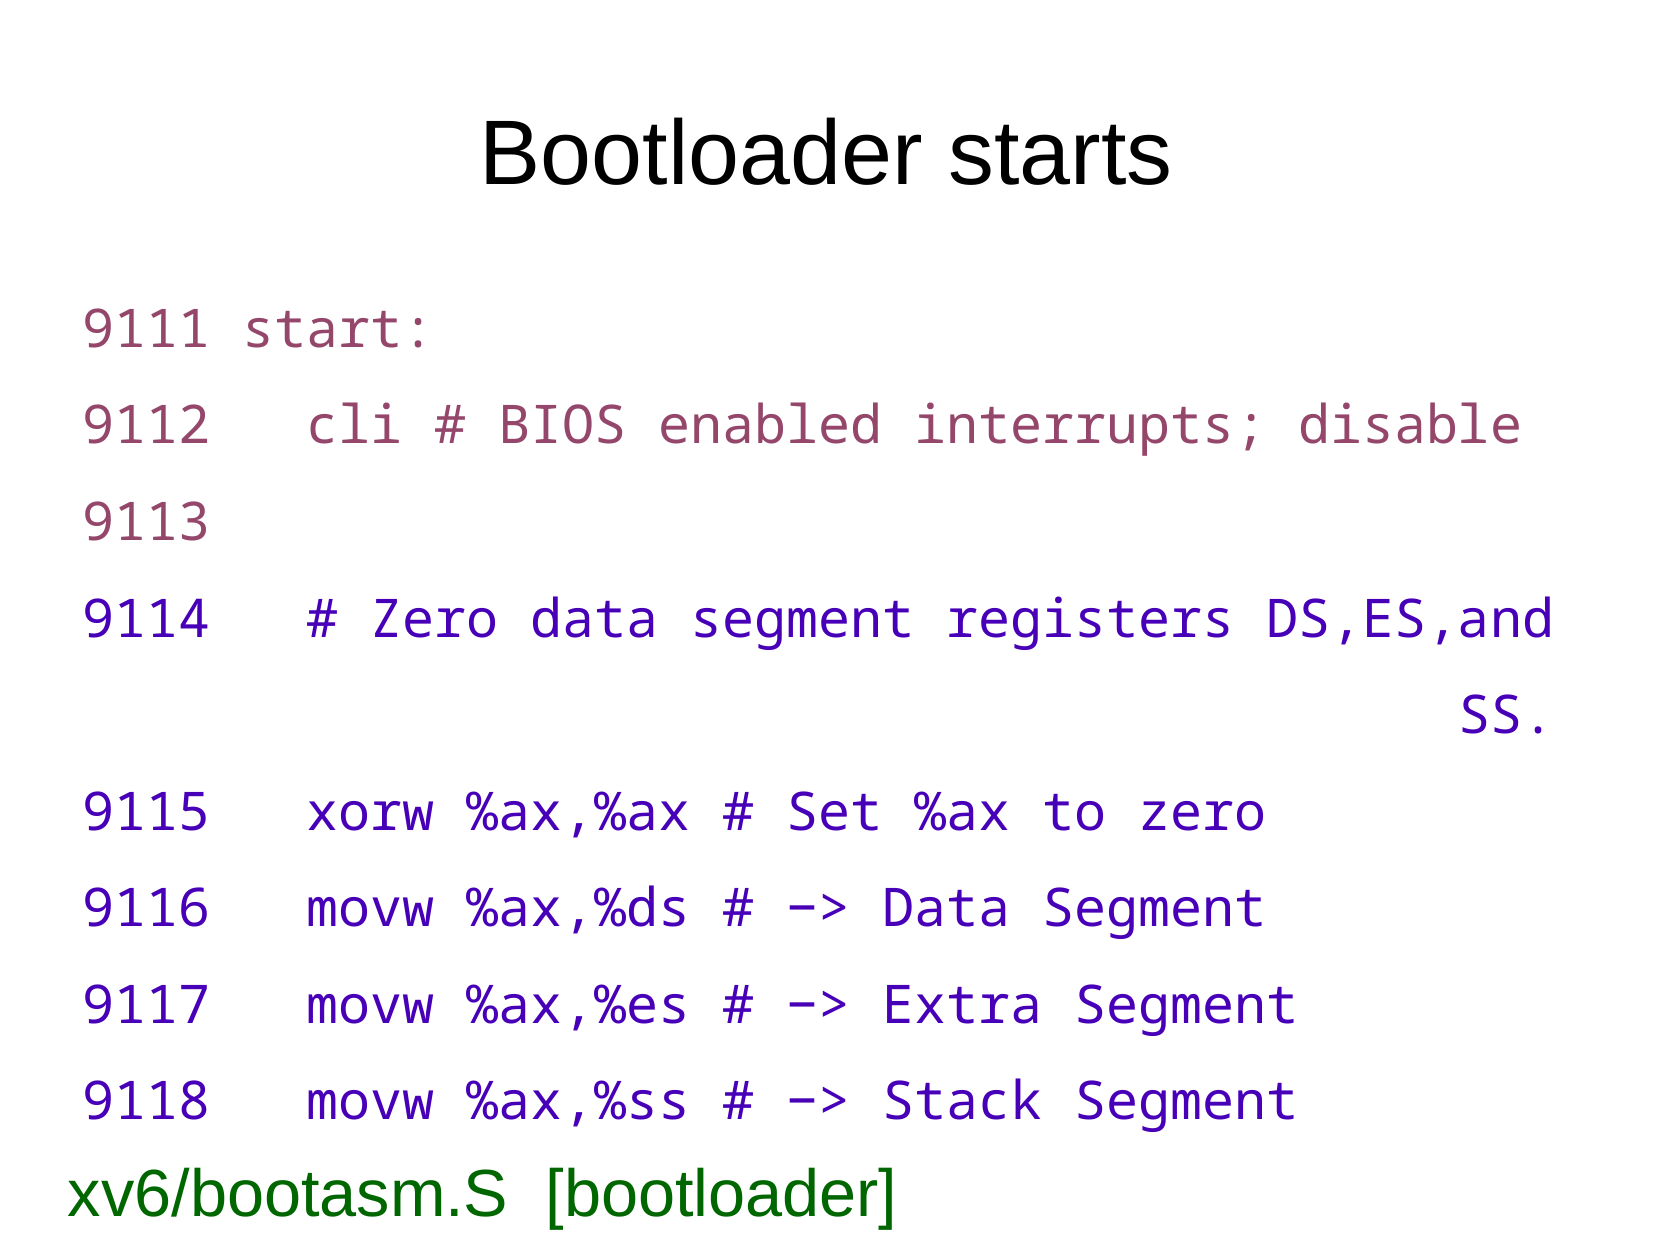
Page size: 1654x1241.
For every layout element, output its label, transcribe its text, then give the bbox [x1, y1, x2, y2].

text_box xv6/bootasm.S [bootloader] [53, 1148, 938, 1238]
list 9111 start: 9112 cli # BIOS enabled interrupts; disable 9113 9114 # Zero data segment registers DS,ES,and SS. 9115 xorw %ax,%ax # Set %ax to zero 9116 movw %ax,%ds # −> Data Segment 9117 movw %ax,%es # −> Extra Segment 9118 movw %ax,%ss # −> Stack Segment [82, 290, 1571, 1163]
title Bootloader starts [82, 49, 1571, 257]
